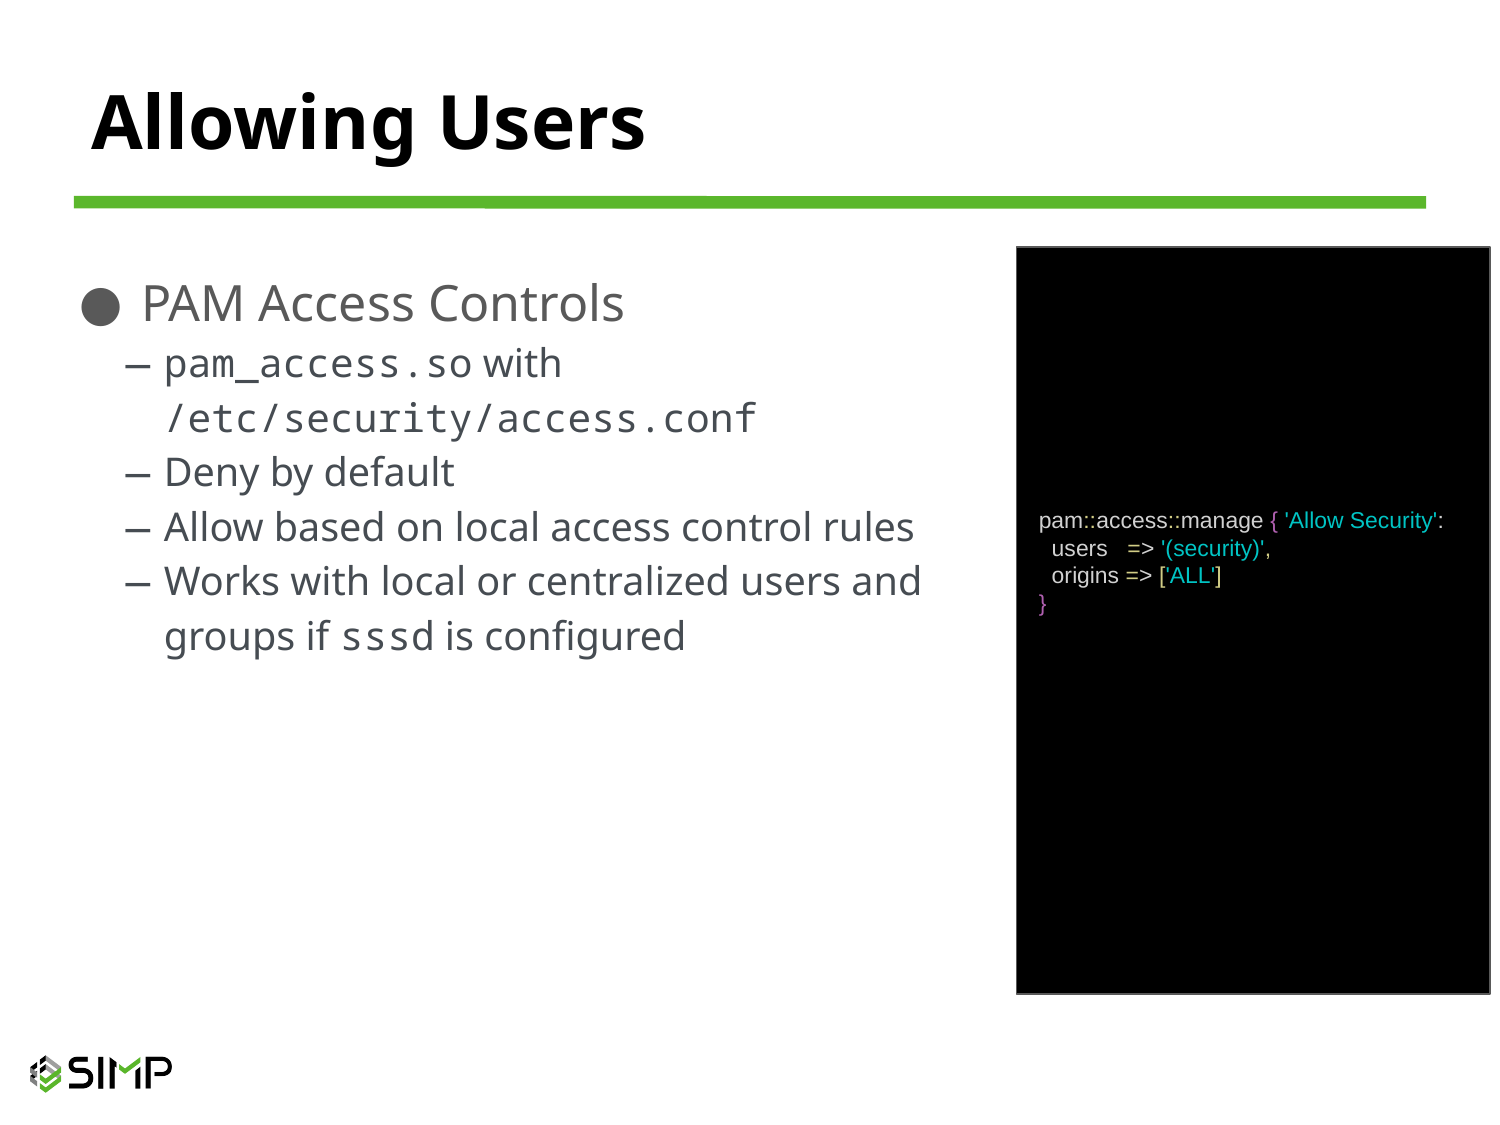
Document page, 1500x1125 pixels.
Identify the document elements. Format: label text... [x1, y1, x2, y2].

picture [30, 1055, 172, 1093]
title Allowing Users [76, 59, 1429, 185]
text_box [1016, 246, 1490, 995]
text_box pam::access::manage { 'Allow Security': users => '(security)', origins => ['ALL'] } [1023, 491, 1475, 682]
list PAM Access Controls pam_access.so with /etc/security/access.conf Deny by default Allow based on local access control rules Works with local or centralized users and groups if sssd is configured [51, 246, 1016, 995]
